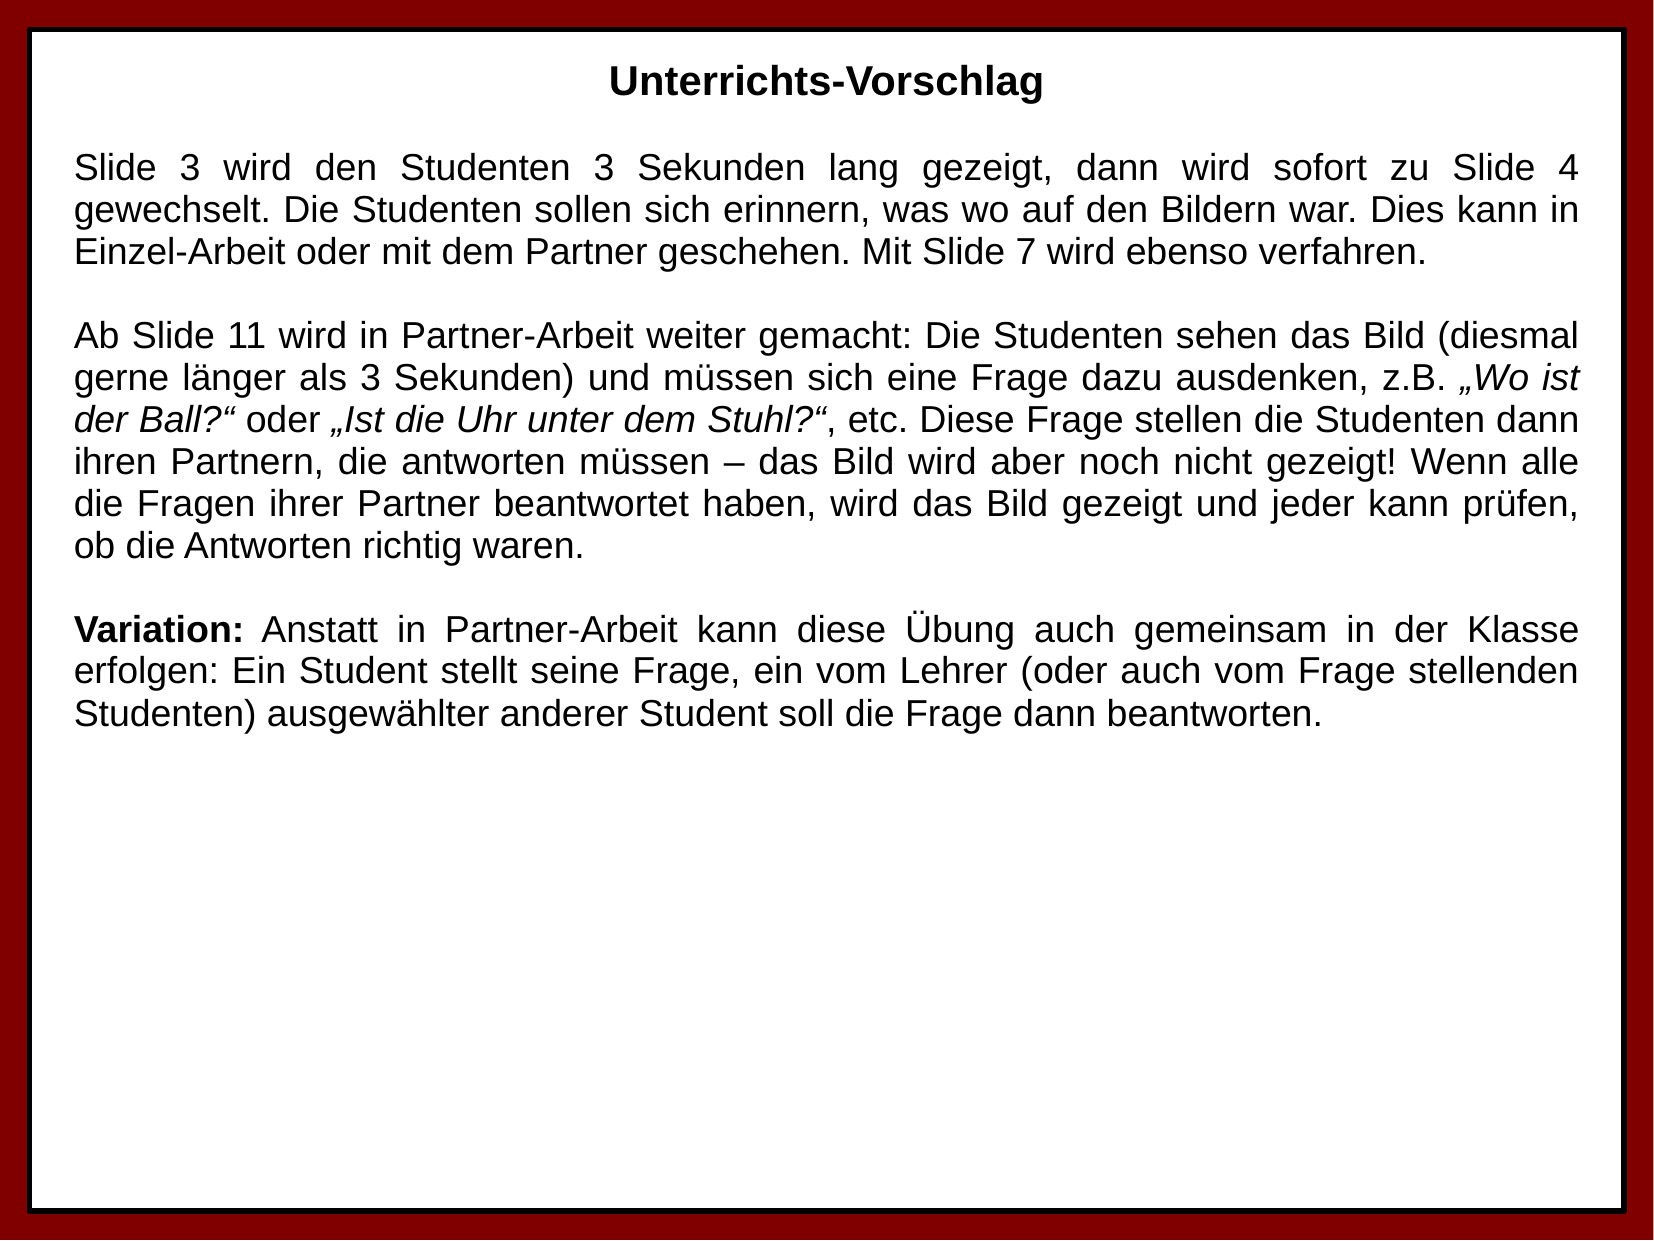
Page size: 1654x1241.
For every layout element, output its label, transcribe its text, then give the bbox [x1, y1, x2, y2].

text_box [29, 29, 1625, 1211]
text_box Unterrichts-Vorschlag Slide 3 wird den Studenten 3 Sekunden lang gezeigt, dann wird sofort zu Slide 4 gewechselt. Die Studenten sollen sich erinnern, was wo auf den Bildern war. Dies kann in Einzel-Arbeit oder mit dem Partner geschehen. Mit Slide 7 wird ebenso verfahren. Ab Slide 11 wird in Partner-Arbeit weiter gemacht: Die Studenten sehen das Bild (diesmal gerne länger als 3 Sekunden) und müssen sich eine Frage dazu ausdenken, z.B. „Wo ist der Ball?“ oder „Ist die Uhr unter dem Stuhl?“, etc. Diese Frage stellen die Studenten dann ihren Partnern, die antworten müssen – das Bild wird aber noch nicht gezeigt! Wenn alle die Fragen ihrer Partner beantwortet haben, wird das Bild gezeigt und jeder kann prüfen, ob die Antworten richtig waren. Variation: Anstatt in Partner-Arbeit kann diese Übung auch gemeinsam in der Klasse erfolgen: Ein Student stellt seine Frage, ein vom Lehrer (oder auch vom Frage stellenden Studenten) ausgewählter anderer Student soll die Frage dann beantworten. [59, 50, 1595, 1202]
